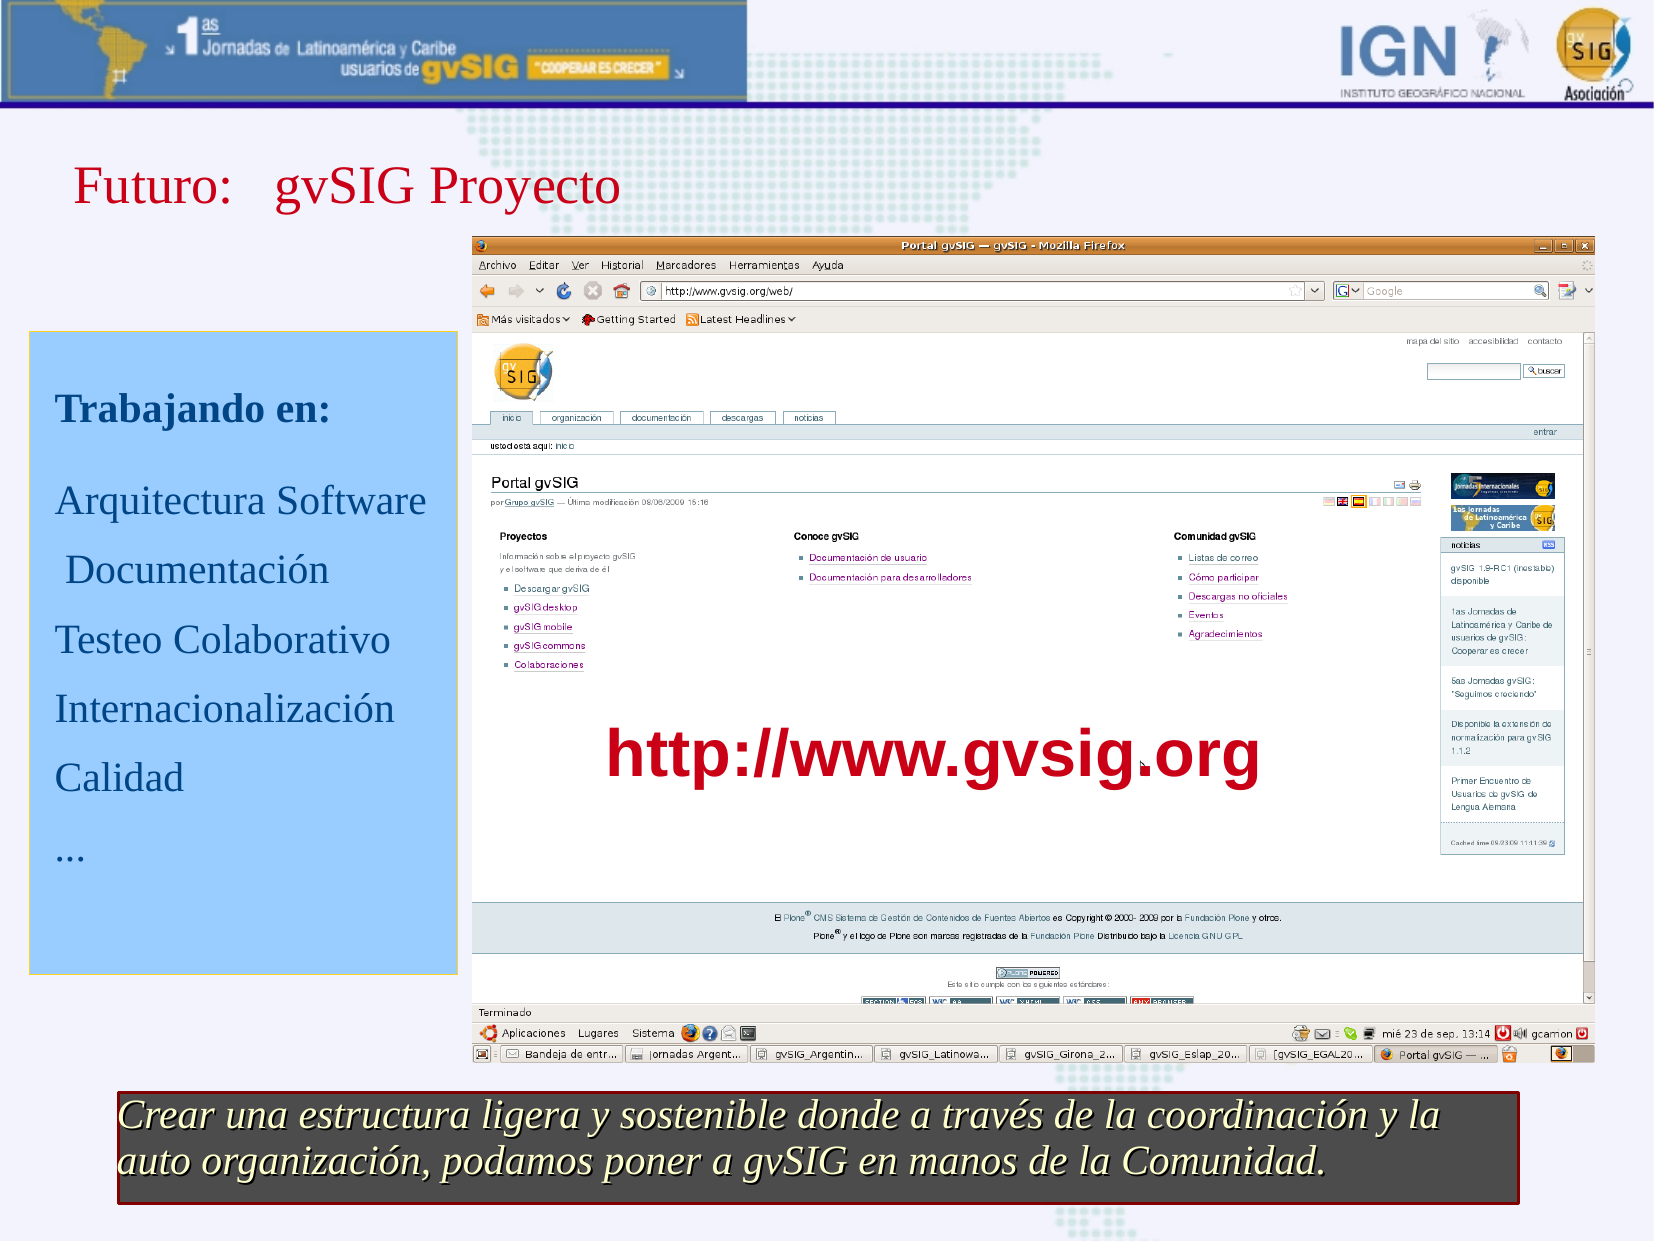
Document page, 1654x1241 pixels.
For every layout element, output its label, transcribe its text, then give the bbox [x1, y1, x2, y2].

text_box Futuro: gvSIG Proyecto [59, 147, 975, 229]
text_box Trabajando en: Arquitectura Software Documentación Testeo Colaborativo Internacionalización Calidad ... [39, 331, 578, 931]
text_box Crear una estructura ligera y sostenible donde a través de la coordinación y la auto organización, podamos poner a gvSIG en manos de la Comunidad. [118, 1092, 1519, 1204]
text_box [29, 331, 458, 975]
text_box http://www.gvsig.org [590, 708, 1329, 827]
picture [0, 0, 1654, 1241]
